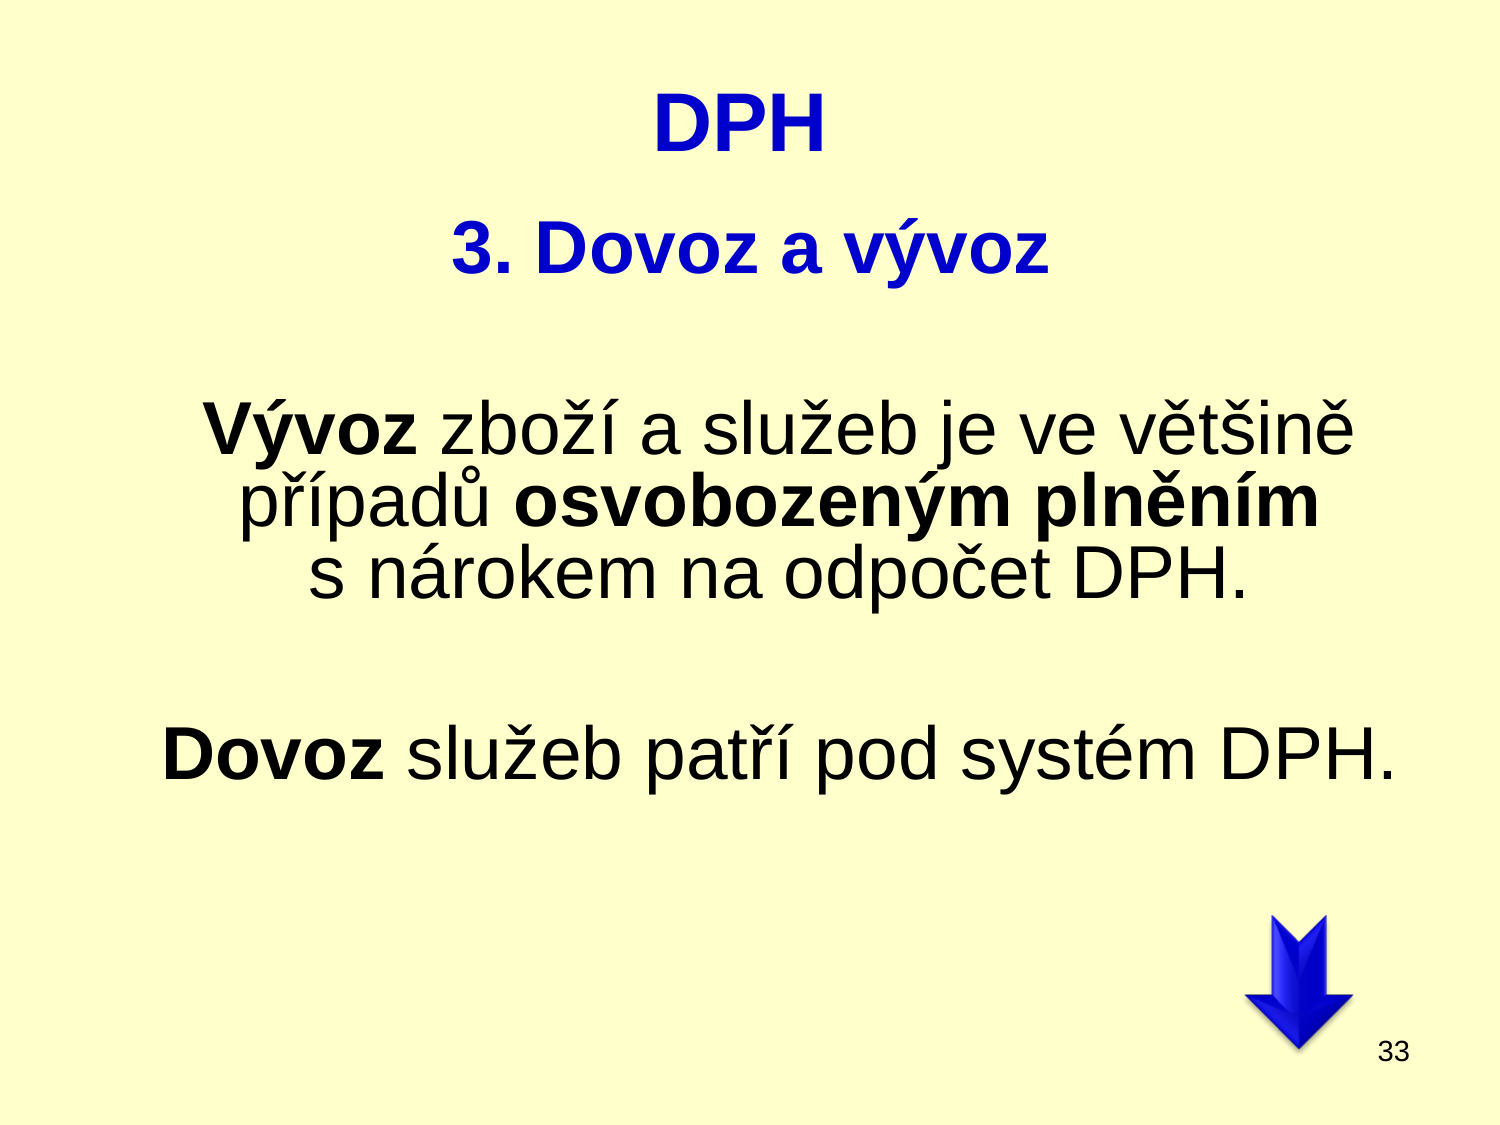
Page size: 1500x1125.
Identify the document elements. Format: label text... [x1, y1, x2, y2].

text_box <číslo> [1074, 1024, 1426, 1103]
list 3. Dovoz a vývoz Vývoz zboží a služeb je ve většině případů osvobozeným plněním s nárokem na odpočet DPH. Dovoz služeb patří pod systém DPH. [76, 207, 1427, 905]
title DPH [64, 60, 1415, 176]
picture [1235, 910, 1363, 1063]
